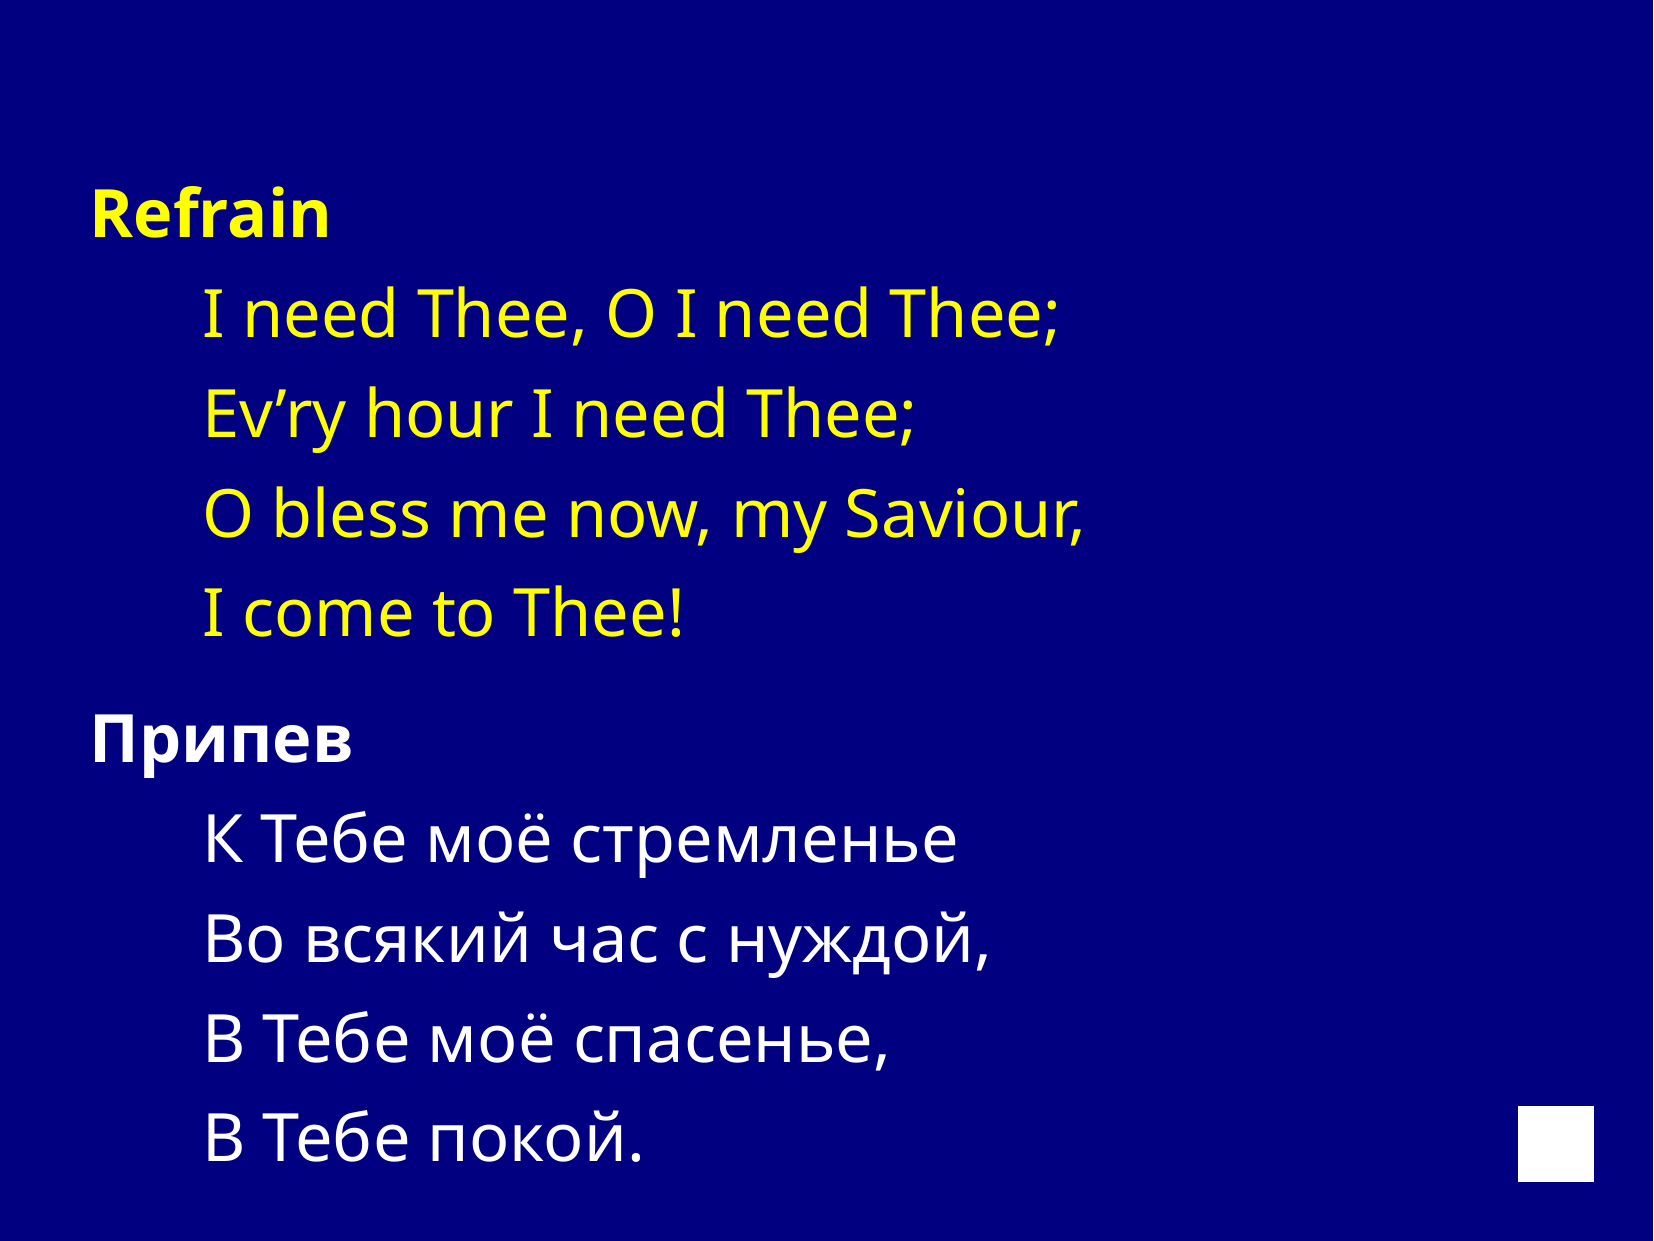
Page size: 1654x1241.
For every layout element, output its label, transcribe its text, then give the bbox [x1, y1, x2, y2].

text_box [1518, 1106, 1594, 1182]
text_box Припев К Тебе моё стремленье Во всякий час с нуждой, В Тебе моё спасенье, В Тебе покой. [75, 675, 1576, 1163]
text_box Refrain I need Thee, O I need Thee; Ev’ry hour I need Thee; O bless me now, my Saviour, I come to Thee! [75, 150, 1576, 638]
